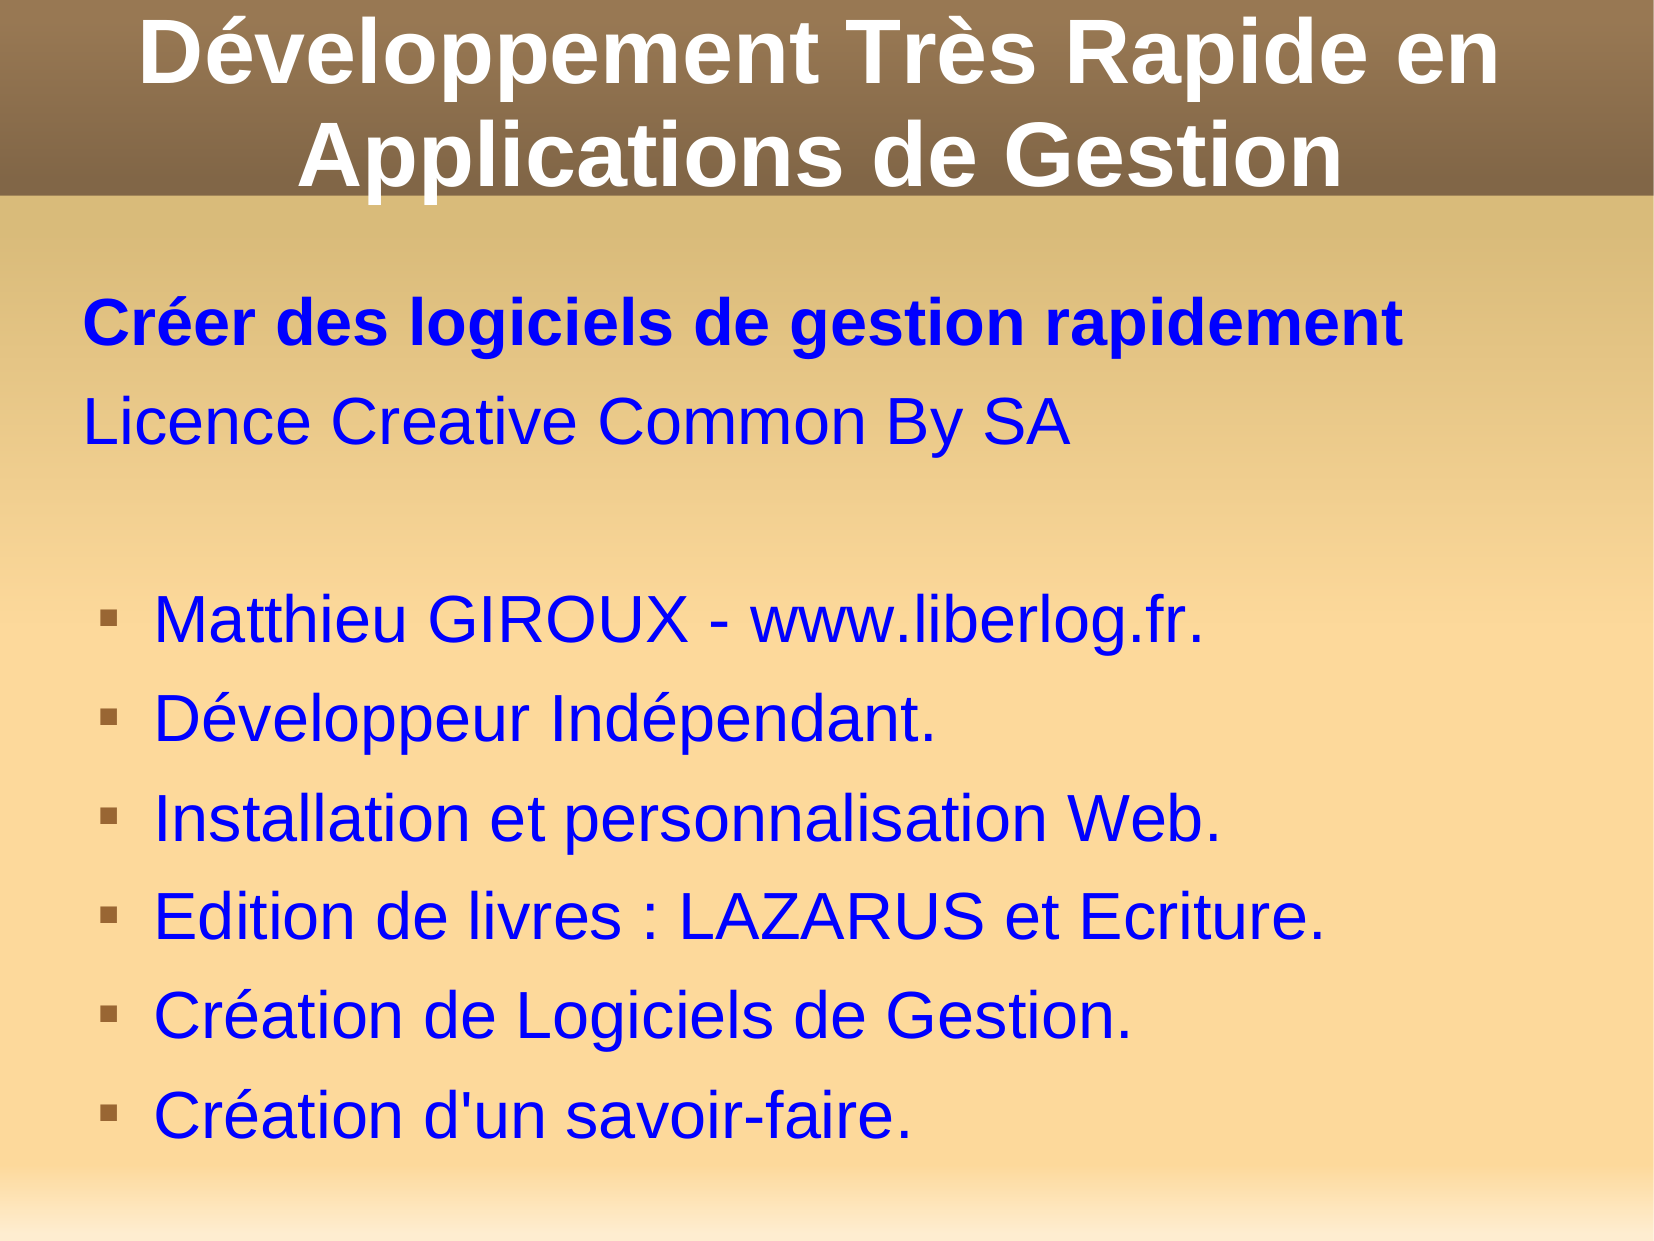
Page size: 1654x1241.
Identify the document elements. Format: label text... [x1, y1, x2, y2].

picture [0, 0, 1654, 1241]
title Développement Très Rapide en Applications de Gestion [76, 0, 1565, 208]
list Créer des logiciels de gestion rapidement Licence Creative Common By SA Matthieu GIROUX - www.liberlog.fr. Développeur Indépendant. Installation et personnalisation Web. Edition de livres : LAZARUS et Ecriture. Création de Logiciels de Gestion. Création d'un savoir-faire. [82, 290, 1571, 1241]
